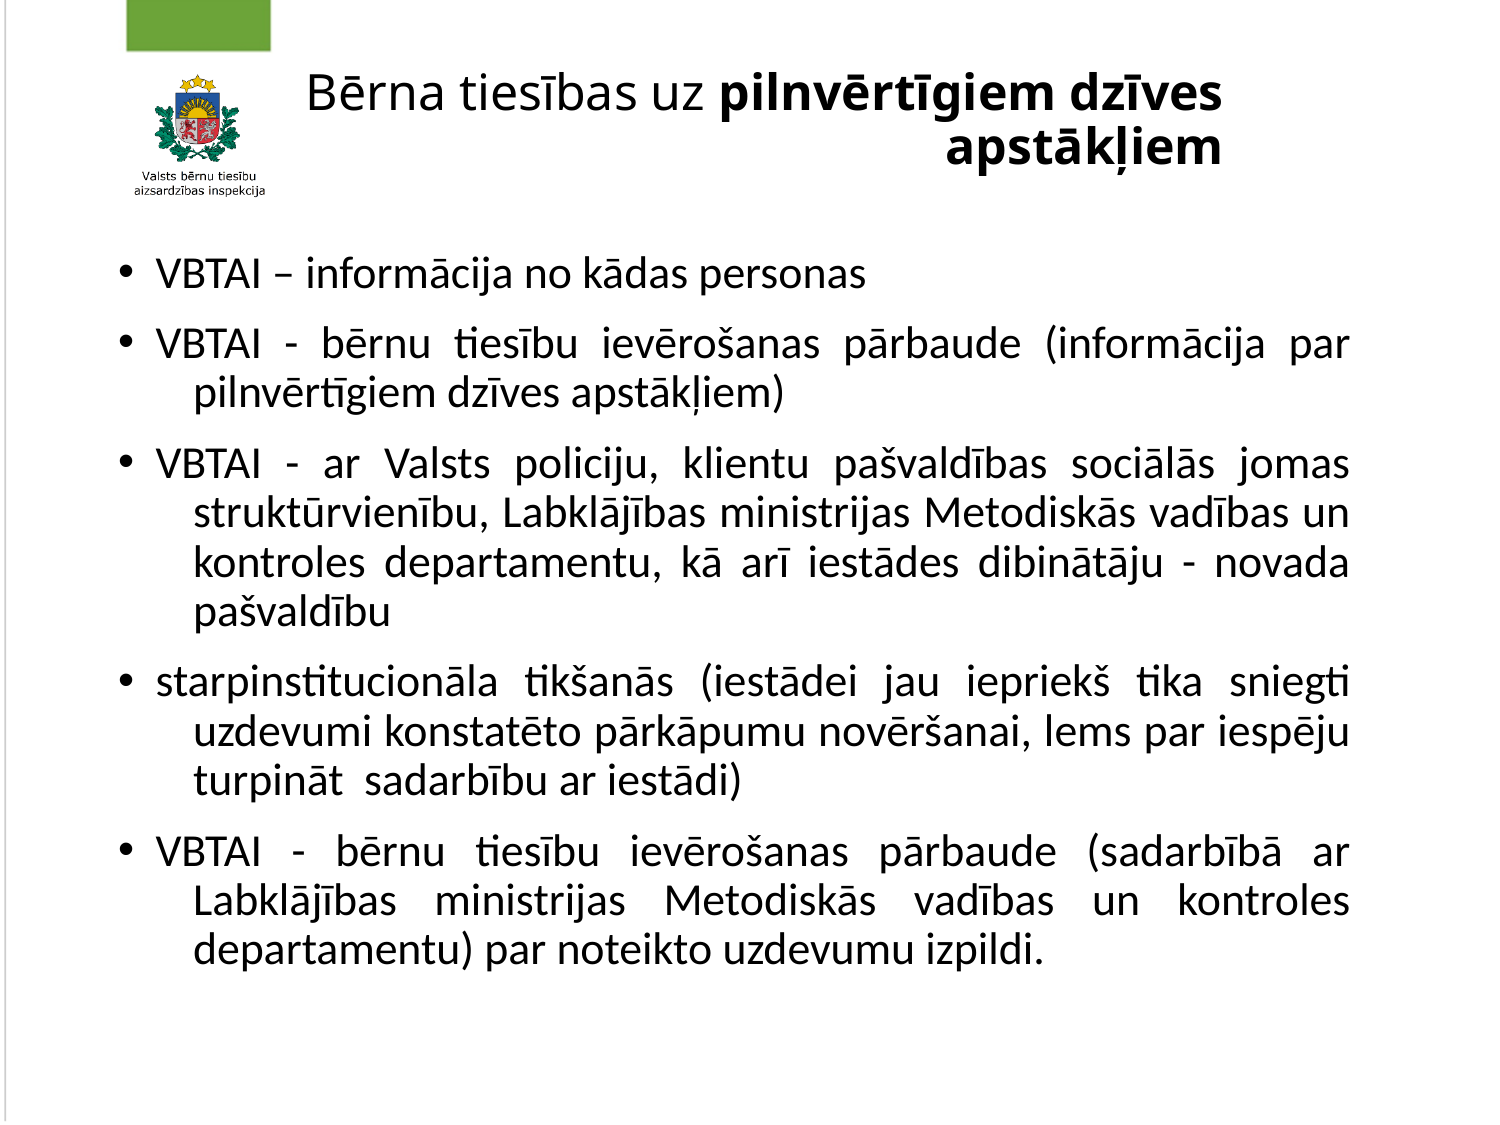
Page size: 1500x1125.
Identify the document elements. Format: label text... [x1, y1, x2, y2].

title Bērna tiesības uz pilnvērtīgiem dzīves apstākļiem [290, 59, 1397, 164]
list VBTAI – informācija no kādas personas VBTAI - bērnu tiesību ievērošanas pārbaude (informācija par pilnvērtīgiem dzīves apstākļiem) VBTAI - ar Valsts policiju, klientu pašvaldības sociālās jomas struktūrvienību, Labklājības ministrijas Metodiskās vadības un kontroles departamentu, kā arī iestādes dibinātāju - novada pašvaldību starpinstitucionāla tikšanās (iestādei jau iepriekš tika sniegti uzdevumi konstatēto pārkāpumu novēršanai, lems par iespēju turpināt sadarbību ar iestādi) VBTAI - bērnu tiesību ievērošanas pārbaude (sadarbībā ar Labklājības ministrijas Metodiskās vadības un kontroles departamentu) par noteikto uzdevumu izpildi. [103, 241, 1397, 1014]
